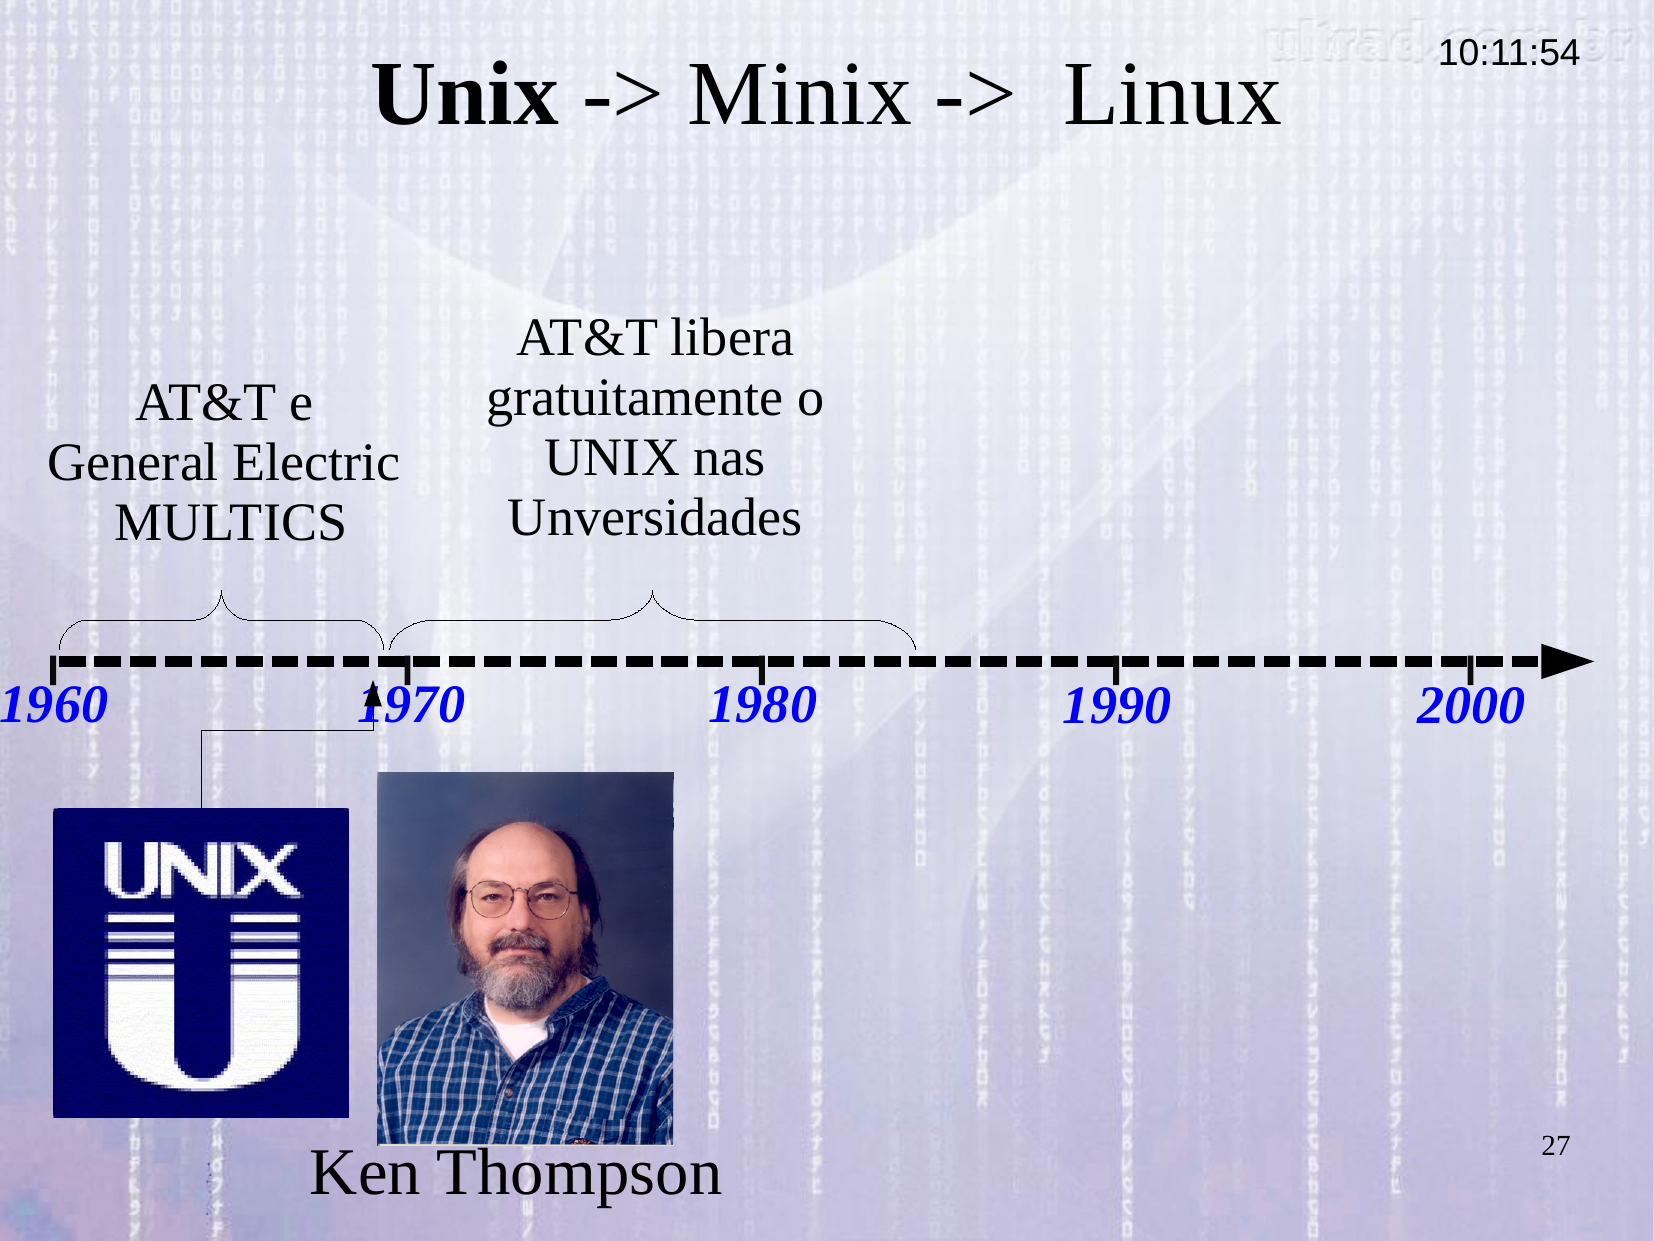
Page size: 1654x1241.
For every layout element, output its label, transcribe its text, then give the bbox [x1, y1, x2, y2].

text_box 1990 [1048, 667, 1205, 753]
text_box 1980 [693, 667, 851, 753]
text_box Unix -> Minix -> Linux [29, 35, 1625, 171]
text_box 1970 [342, 667, 500, 753]
text_box Ken Thompson [295, 1127, 747, 1231]
text_box 2000 [1402, 667, 1560, 753]
picture [0, 0, 1654, 1241]
text_box AT&T e General Electric MULTICS [17, 364, 432, 577]
text_box AT&T libera gratuitamente o UNIX nas Unversidades [448, 300, 863, 577]
text_box 1960 [0, 667, 142, 753]
text_box 10:53:36 [1423, 23, 1631, 94]
